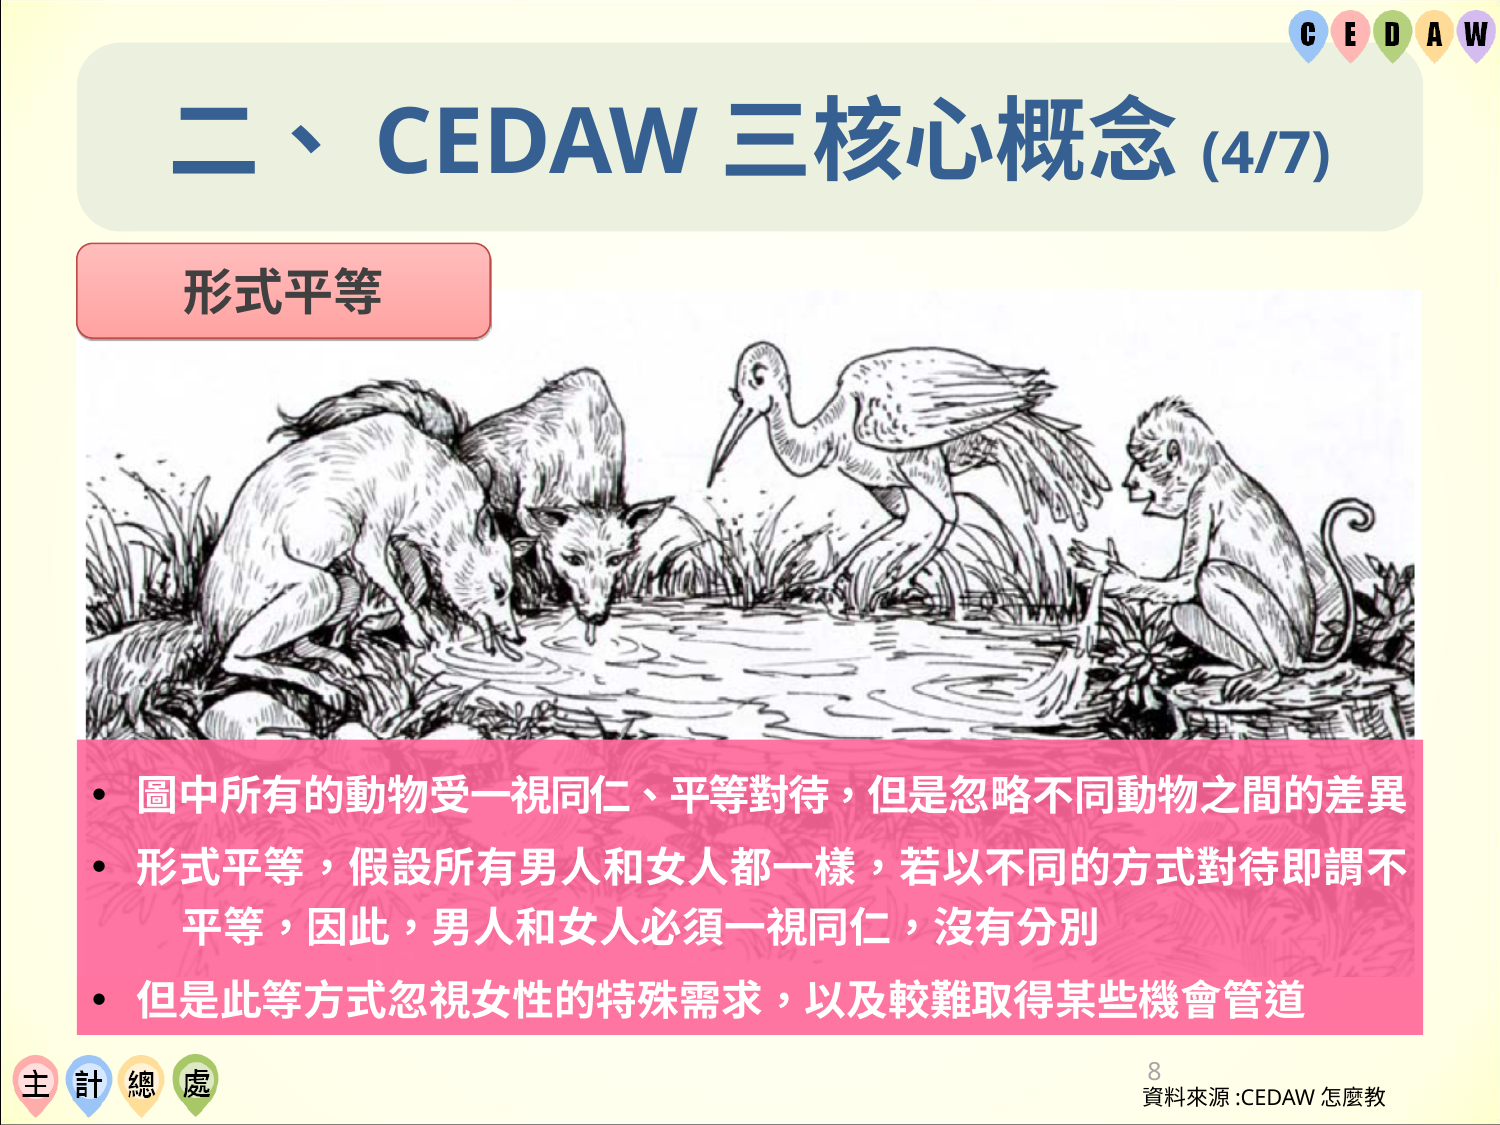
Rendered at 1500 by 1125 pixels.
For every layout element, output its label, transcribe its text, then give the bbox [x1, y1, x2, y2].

title 二、CEDAW三核心概念(4/7) [75, 42, 1426, 231]
text_box 資料來源:CEDAW怎麼教 [1127, 1076, 1465, 1118]
text_box 圖中所有的動物受一視同仁、平等對待，但是忽略不同動物之間的差異 形式平等，假設所有男人和女人都一樣，若以不同的方式對待即謂不平等，因此，男人和女人必須一視同仁，沒有分別 但是此等方式忽視女性的特殊需求，以及較難取得某些機會管道 [76, 751, 1424, 1035]
picture [76, 290, 1421, 751]
text_box [1132, 1042, 1483, 1103]
text_box 形式平等 [76, 243, 491, 339]
text_box [77, 740, 1423, 751]
